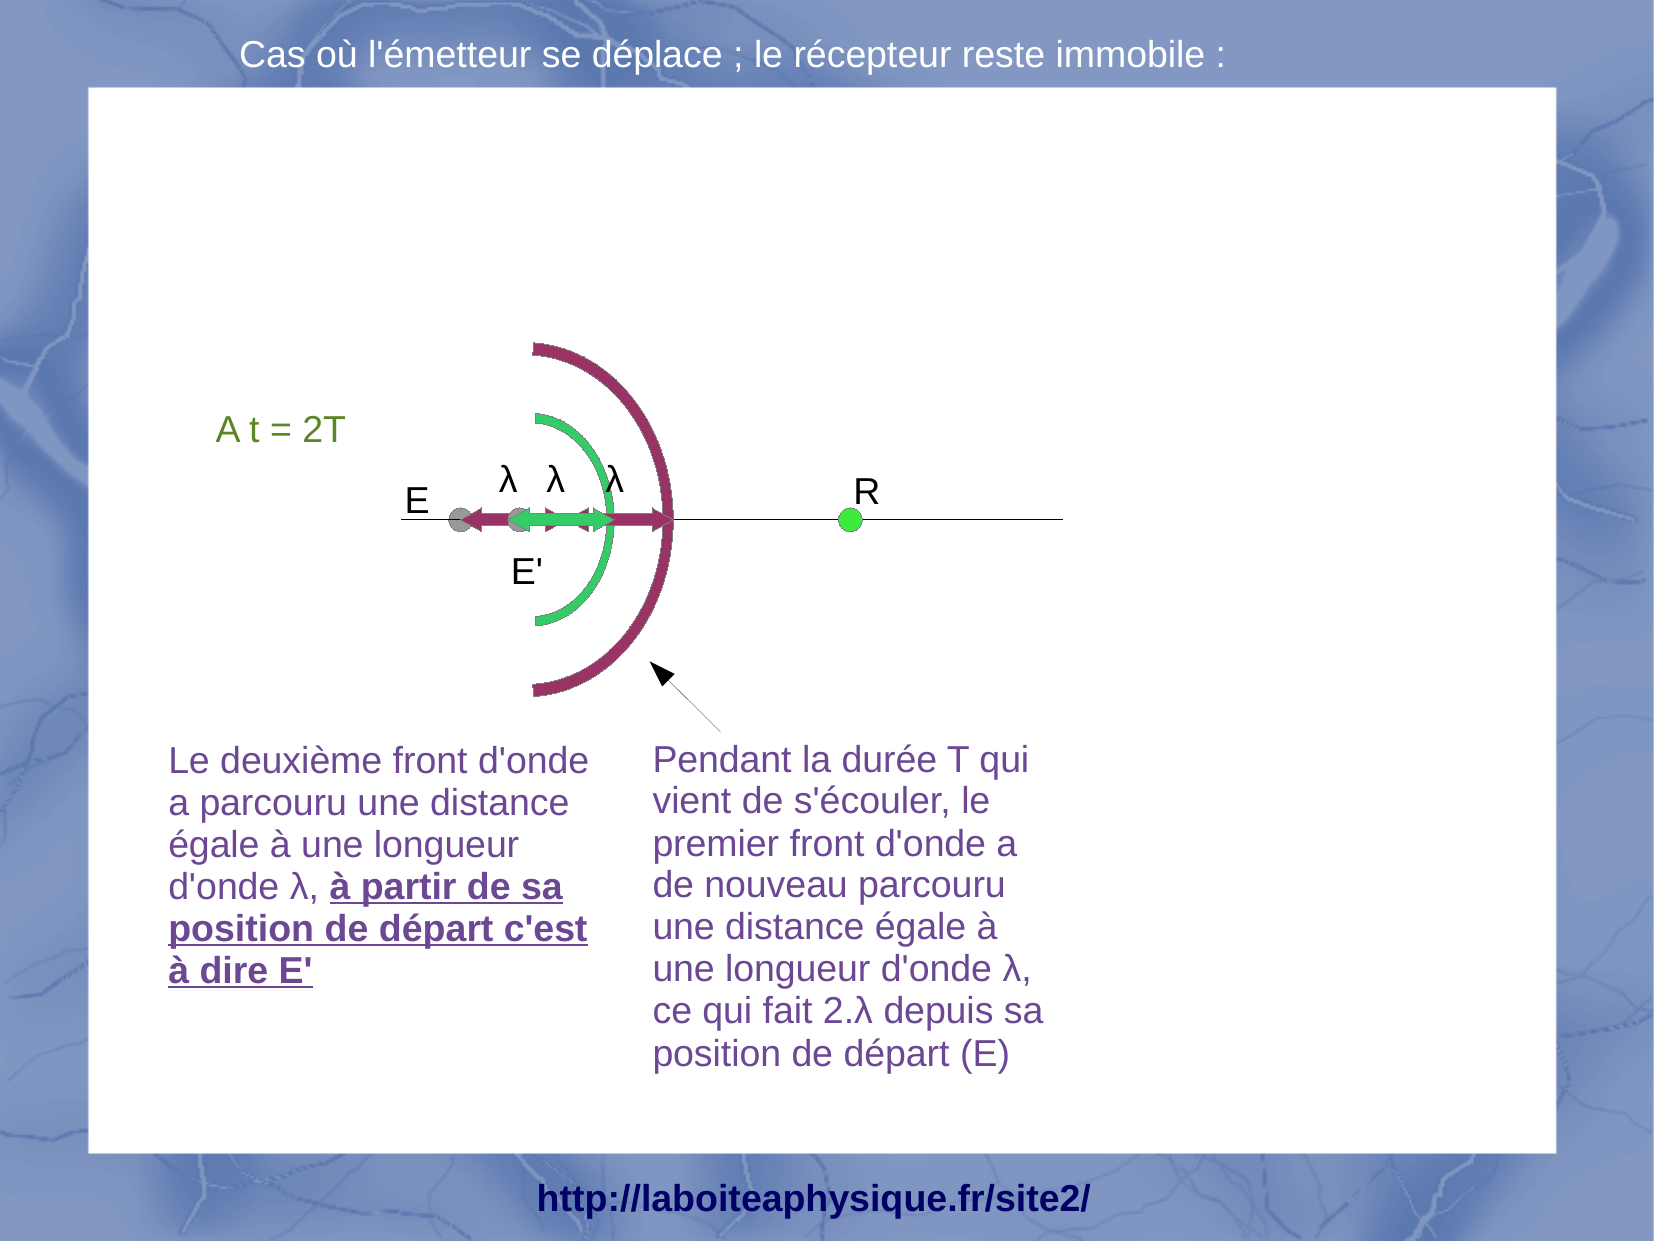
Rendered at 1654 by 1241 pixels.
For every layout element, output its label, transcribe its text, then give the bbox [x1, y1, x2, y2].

picture [0, 0, 1654, 1241]
text_box λ [484, 451, 531, 508]
text_box Cas où l'émetteur se déplace ; le récepteur reste immobile : [224, 25, 1465, 83]
text_box A t = 2T [200, 401, 367, 459]
text_box Pendant la durée T qui vient de s'écouler, le premier front d'onde a de nouveau parcouru une distance égale à une longueur d'onde λ, ce qui fait 2.λ depuis sa position de départ (E) [637, 730, 1063, 1082]
text_box [448, 342, 674, 697]
text_box λ [531, 451, 591, 508]
text_box E' [496, 543, 567, 601]
text_box R [838, 462, 886, 520]
text_box [535, 413, 595, 451]
text_box [838, 507, 863, 532]
text_box E [389, 472, 438, 530]
text_box λ [591, 451, 650, 508]
text_box Le deuxième front d'onde a parcouru une distance égale à une longueur d'onde λ, à partir de sa position de départ c'est à dire E' [153, 732, 615, 1000]
text_box http://laboiteaphysique.fr/site2/ [527, 1170, 1112, 1241]
